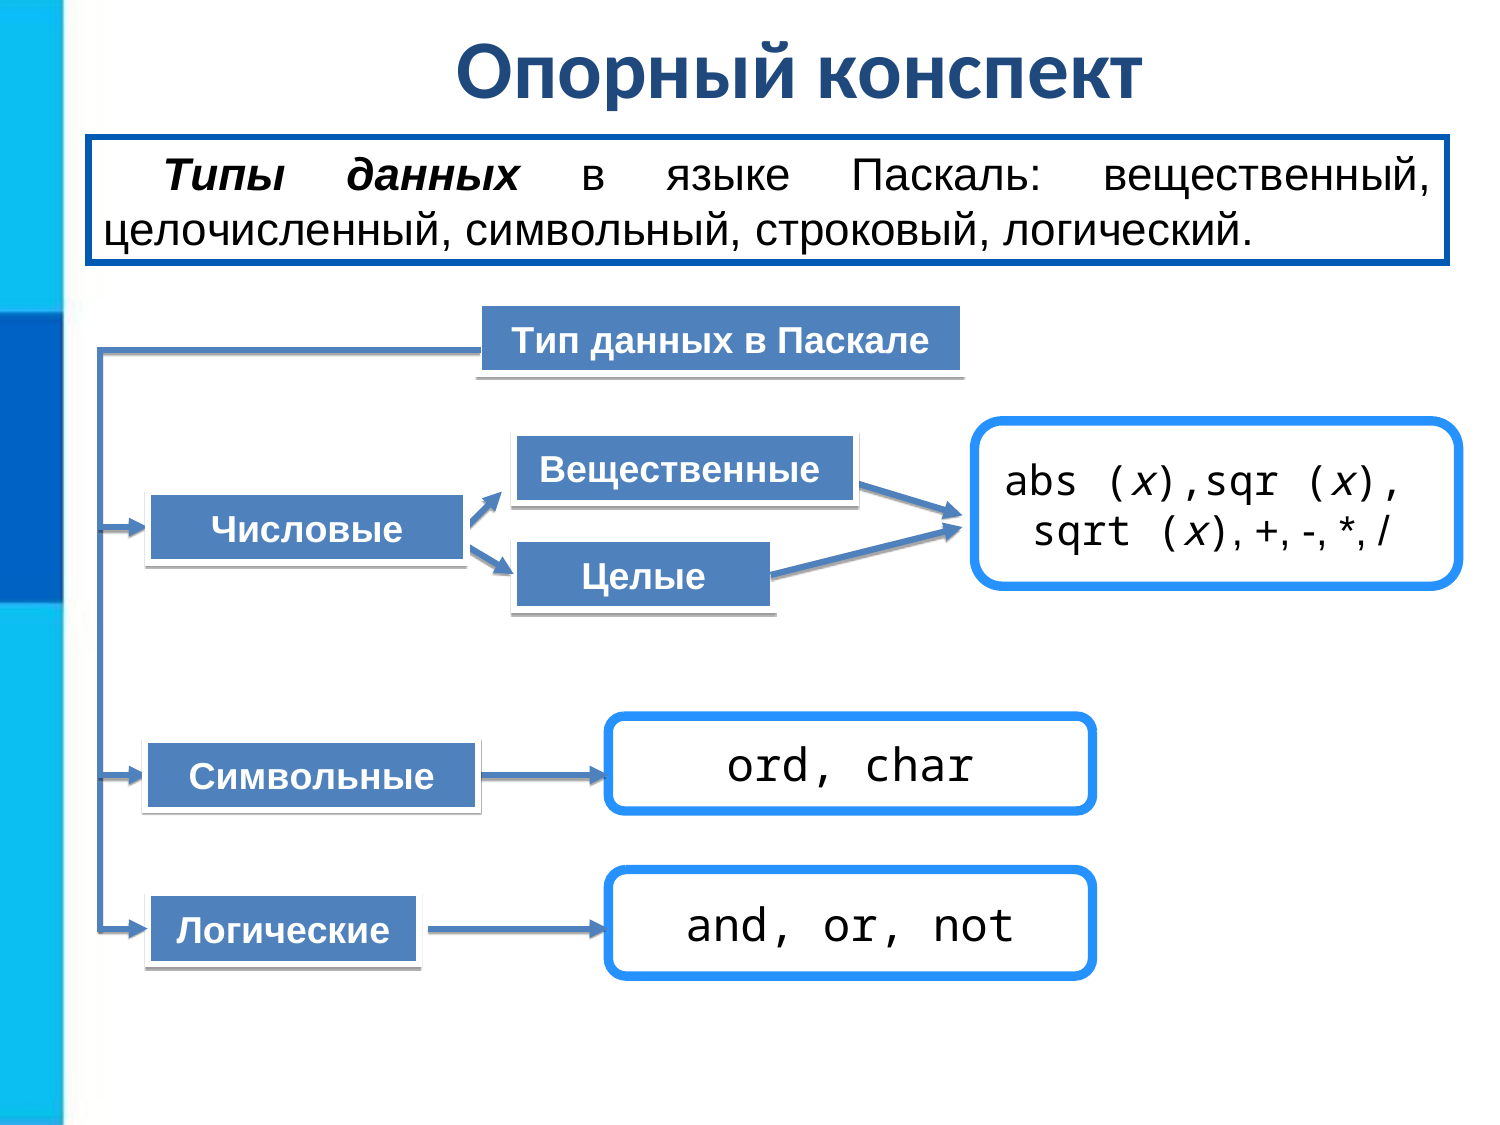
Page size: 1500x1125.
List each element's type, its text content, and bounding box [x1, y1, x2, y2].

text_box and, or, not [608, 869, 1093, 977]
picture [0, 0, 1500, 1125]
text_box abs (x),sqr (x), sqrt (x), +, -, *, / [974, 420, 1459, 587]
text_box Символьные [144, 739, 479, 811]
text_box Логические [147, 893, 420, 965]
text_box Тип данных в Паскале [478, 302, 963, 374]
text_box ord, char [608, 716, 1093, 811]
text_box Целые [513, 538, 774, 610]
text_box Числовые [147, 491, 467, 563]
text_box Типы данных в языке Паскаль: вещественный, целочисленный, символьный, строковый, логический. [88, 137, 1447, 263]
text_box Опорный конспект [171, 0, 1430, 130]
text_box Вещественные [513, 432, 857, 504]
